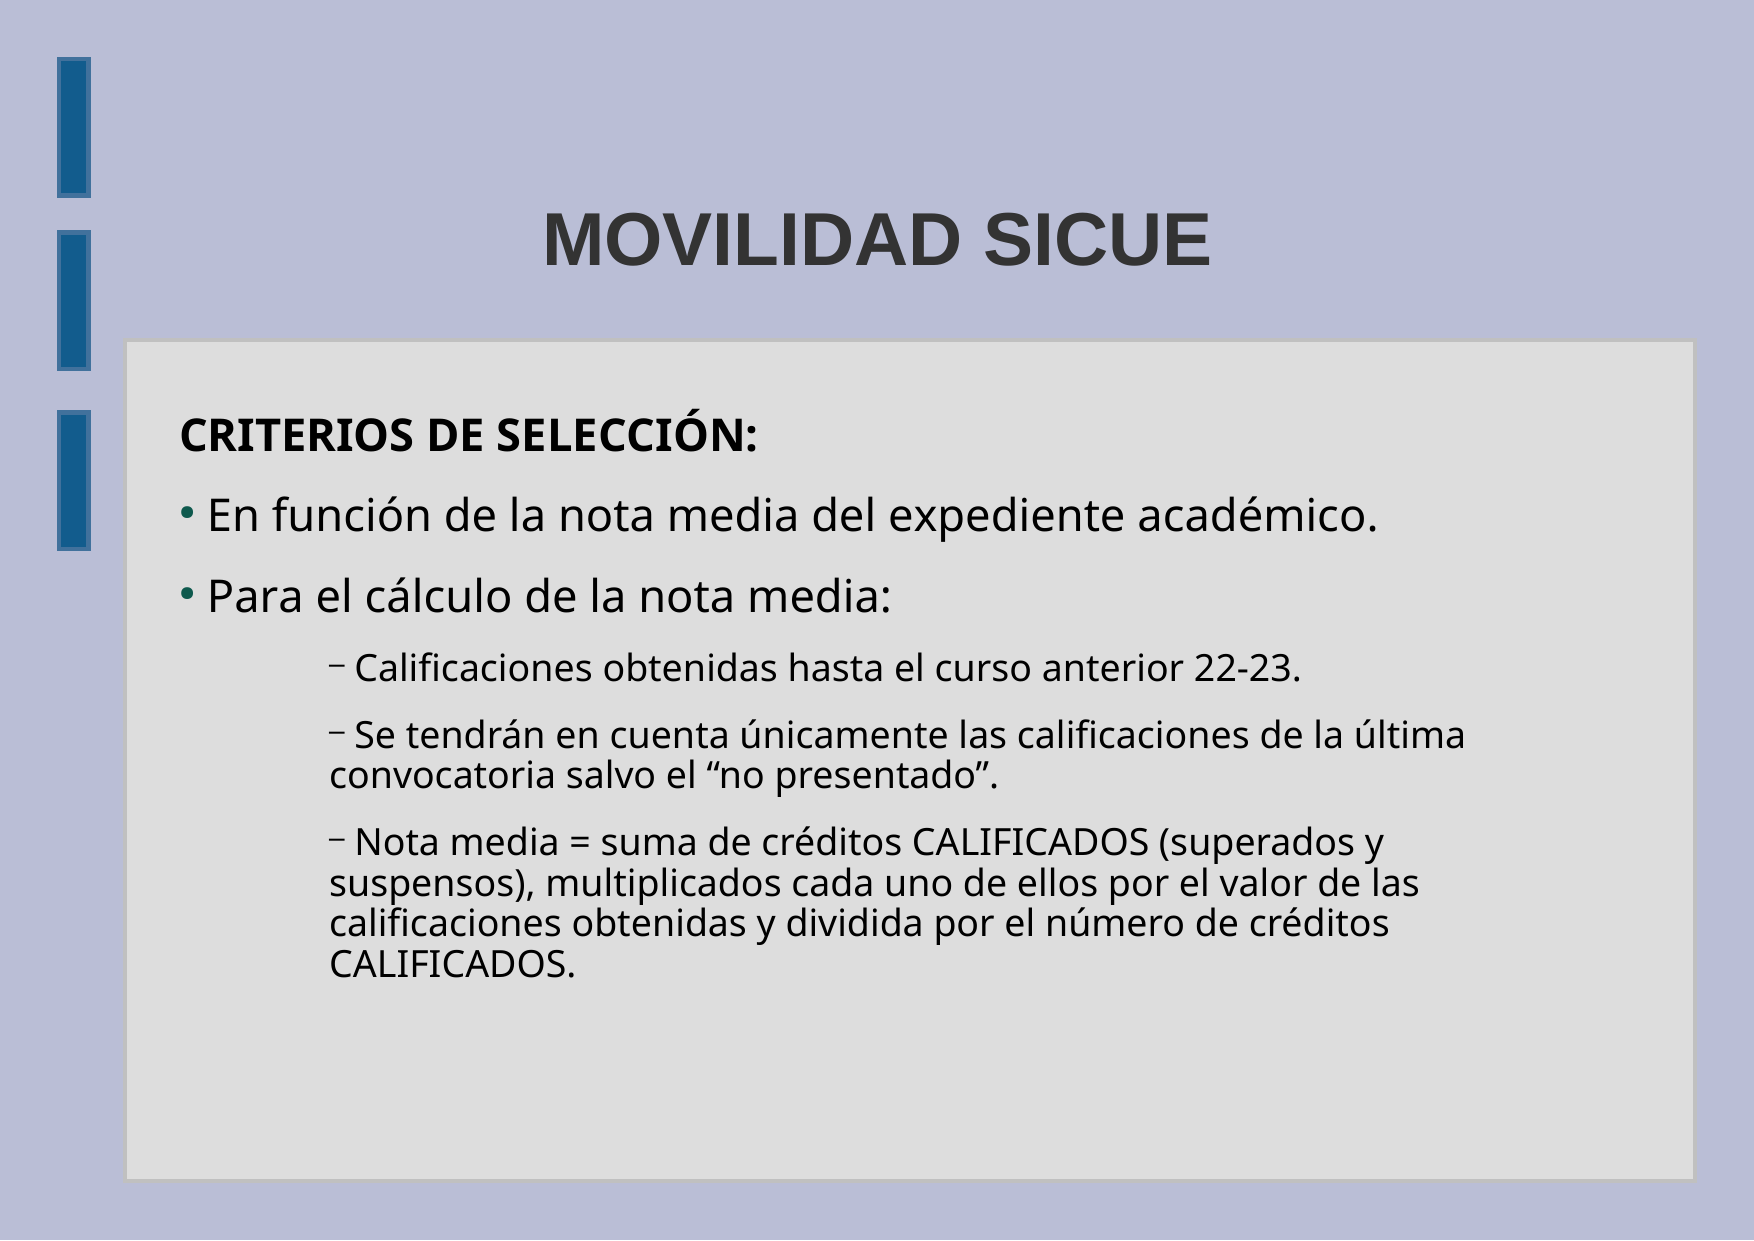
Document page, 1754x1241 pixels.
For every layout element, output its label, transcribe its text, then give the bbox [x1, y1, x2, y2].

title MOVILIDAD SICUE [179, 141, 1577, 329]
list CRITERIOS DE SELECCIÓN: En función de la nota media del expediente académico. Para el cálculo de la nota media: Calificaciones obtenidas hasta el curso anterior 22-23. Se tendrán en cuenta únicamente las calificaciones de la última convocatoria salvo el “no presentado”. Nota media = suma de créditos CALIFICADOS (superados y suspensos), multiplicados cada uno de ellos por el valor de las calificaciones obtenidas y dividida por el número de créditos CALIFICADOS. [179, 405, 1577, 1113]
